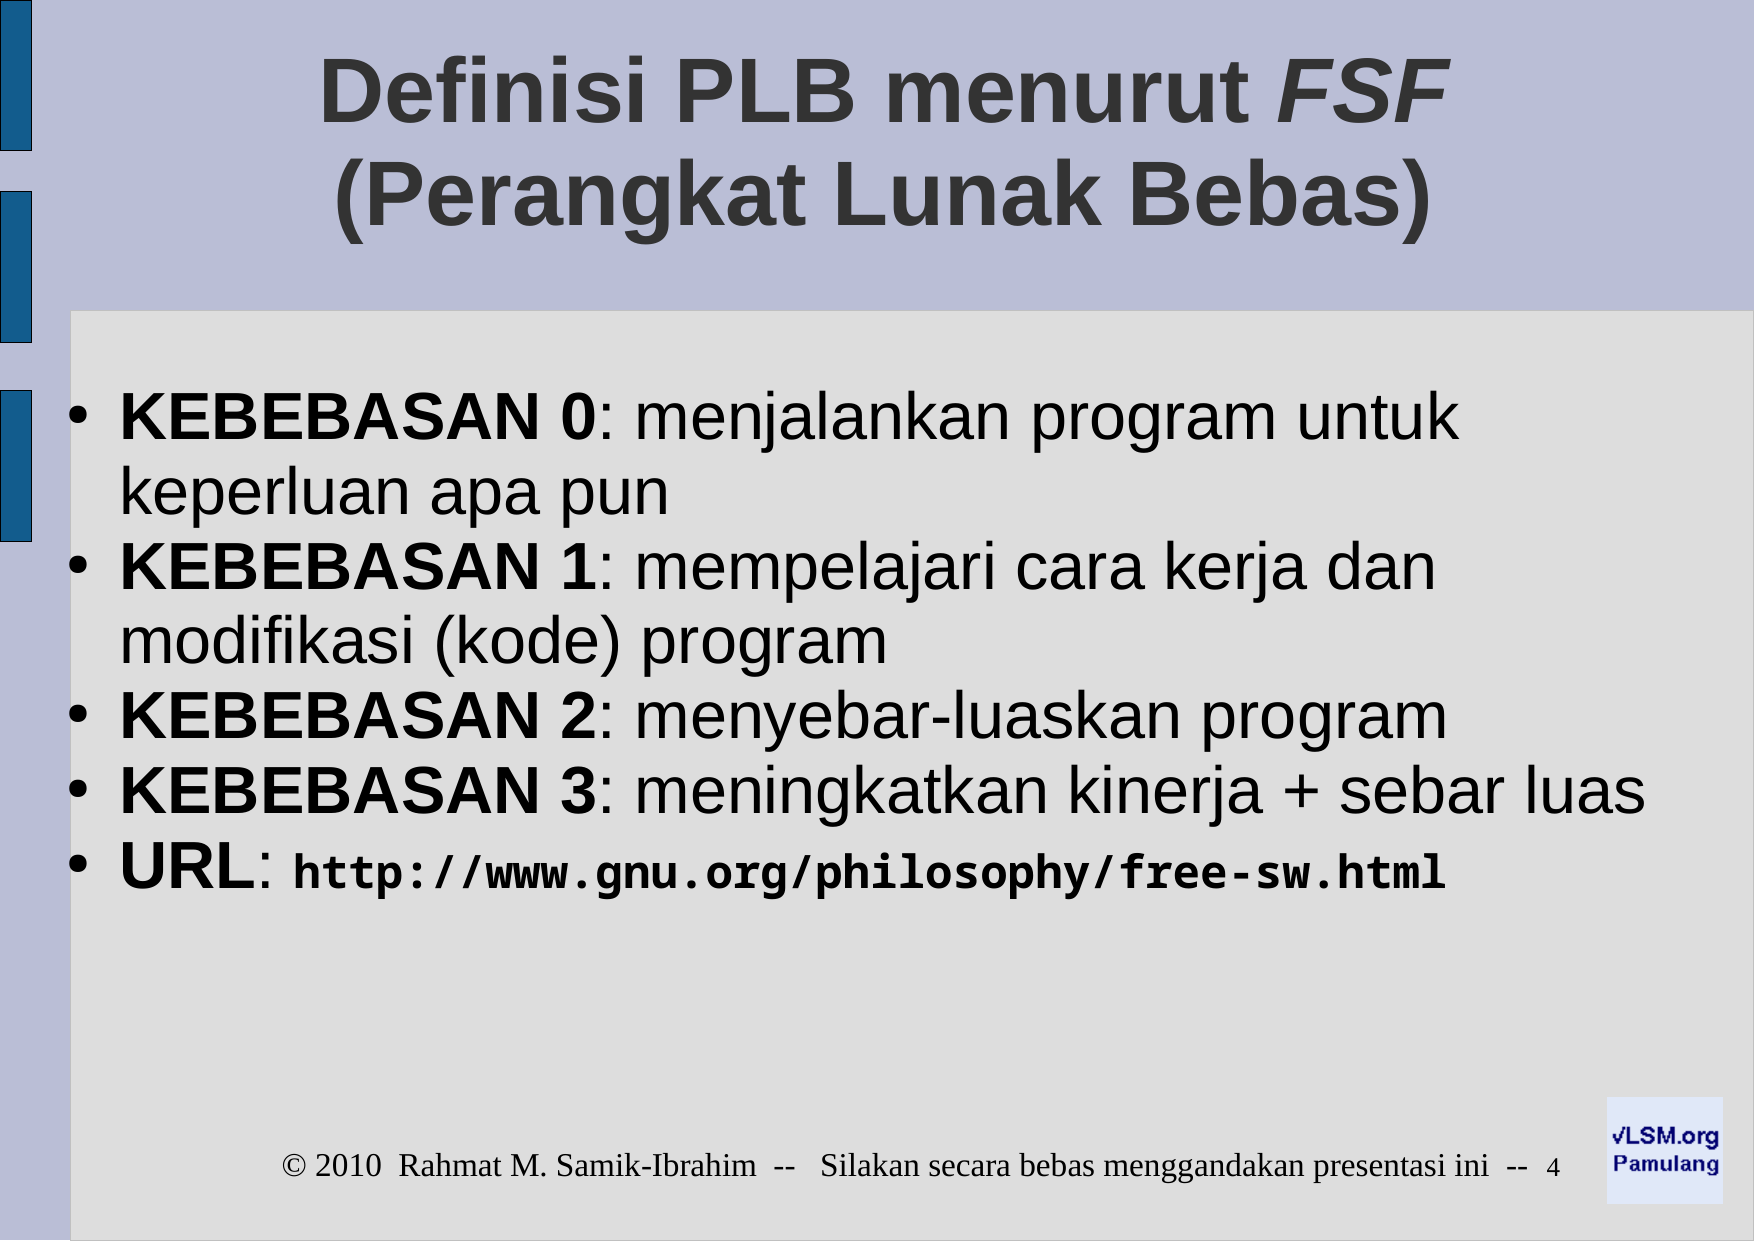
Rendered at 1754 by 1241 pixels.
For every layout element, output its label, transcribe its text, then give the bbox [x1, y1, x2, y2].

picture [1607, 1097, 1723, 1204]
title Definisi PLB menurut FSF (Perangkat Lunak Bebas) [50, 39, 1719, 245]
list KEBEBASAN 0: menjalankan program untuk keperluan apa pun KEBEBASAN 1: mempelajari cara kerja dan modifikasi (kode) program KEBEBASAN 2: menyebar-luaskan program KEBEBASAN 3: meningkatkan kinerja + sebar luas URL: http://www.gnu.org/philosophy/free-sw.html [48, 379, 1727, 988]
